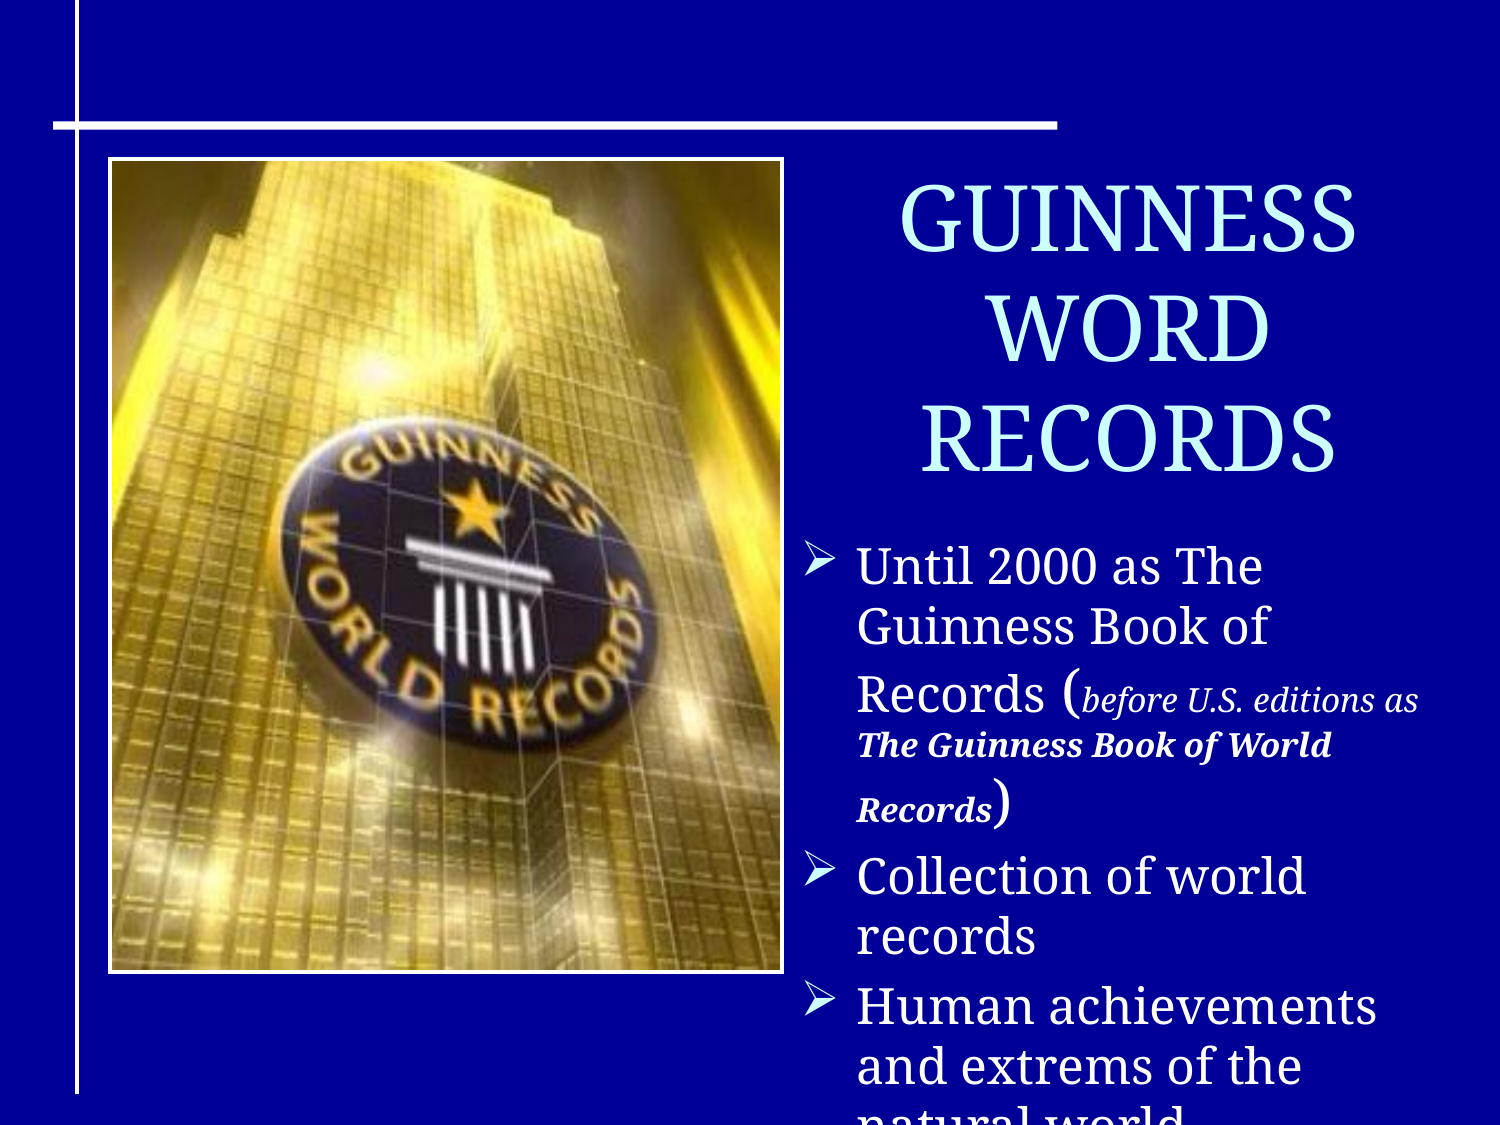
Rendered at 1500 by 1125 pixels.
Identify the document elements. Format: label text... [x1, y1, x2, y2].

list Until 2000 as The Guinness Book of Records (before U.S. editions as The Guinness Book of World Records) Collection of world records Human achievements and extrems of the natural world [785, 527, 1448, 1125]
title GUINNESS WORD RECORDS [809, 137, 1449, 513]
picture [112, 160, 780, 970]
